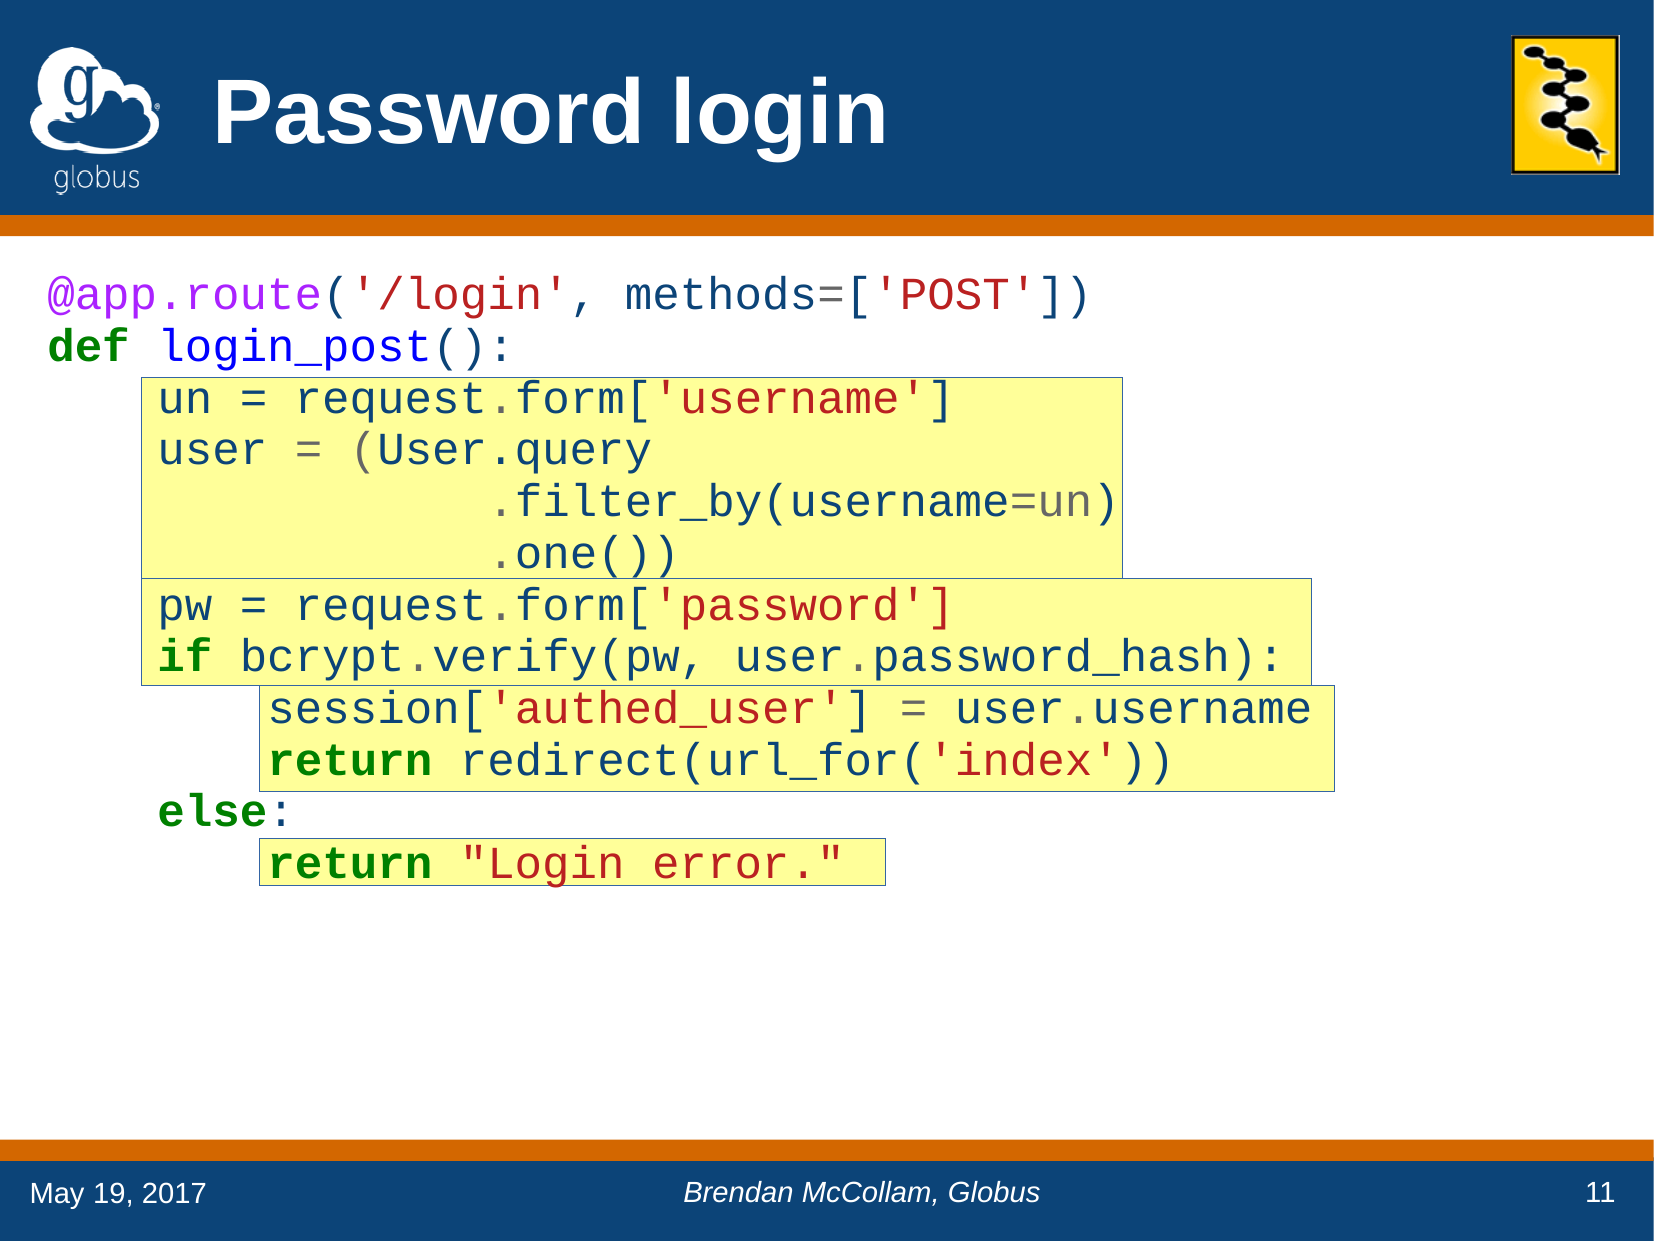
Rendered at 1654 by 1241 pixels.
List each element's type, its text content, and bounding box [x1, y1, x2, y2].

list @app.route('/login', methods=['POST']) def login_post(): un = request.form['username'] user = (User.query .filter_by(username=un) .one()) pw = request.form['password'] if bcrypt.verify(pw, user.password_hash): session['authed_user'] = user.username return redirect(url_for('index')) else: return "Login error." [47, 271, 1607, 1111]
title Password login [212, 8, 1465, 216]
picture [30, 47, 160, 195]
picture [1511, 35, 1620, 175]
